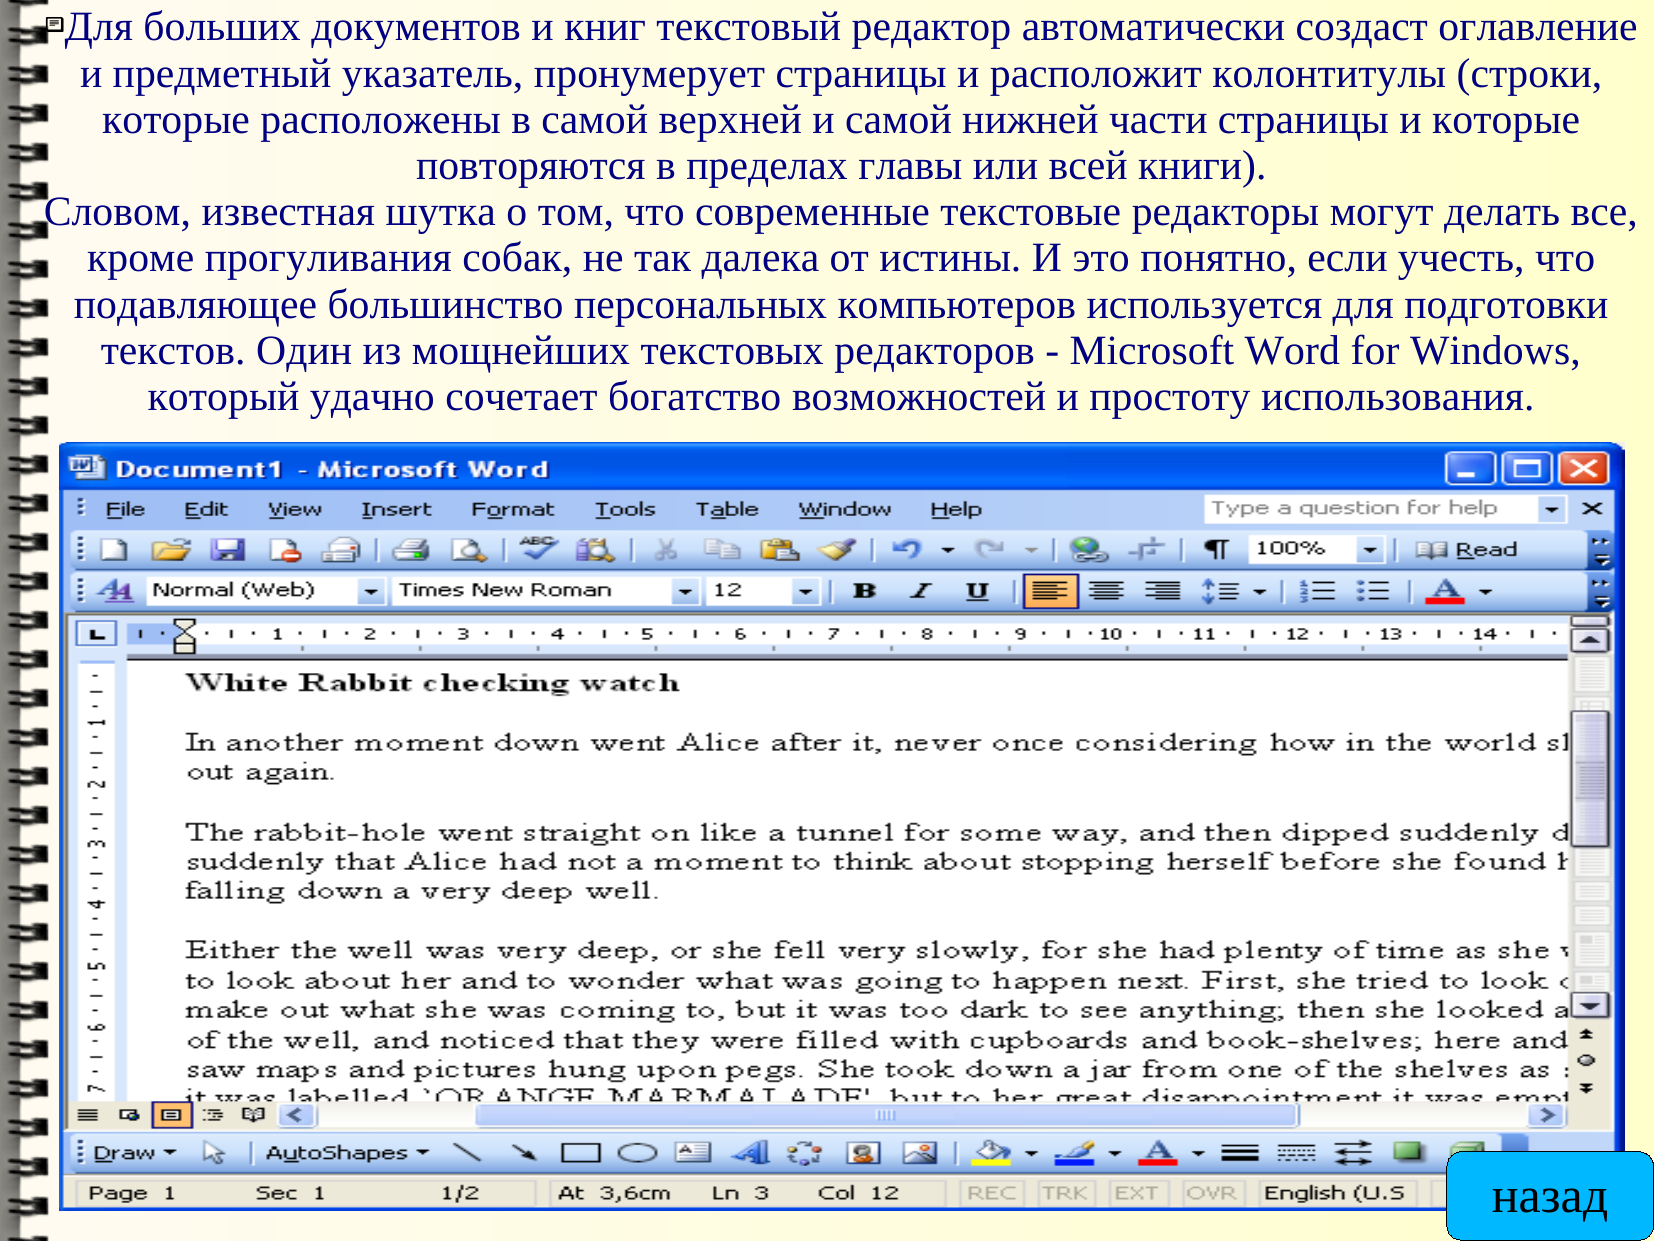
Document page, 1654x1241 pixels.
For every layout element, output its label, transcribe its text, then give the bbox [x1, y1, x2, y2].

picture [0, 0, 1625, 1241]
title Для больших документов и книг текстовый редактор автоматически создаст оглавление и предметный указатель, пронумерует страницы и расположит колонтитулы (строки, которые расположены в самой верхней и самой нижней части страницы и которые повторяются в пределах главы или всей книги). Словом, известная шутка о том, что современные текстовые редакторы могут делать все, кроме прогуливания собак, не так далека от истины. И это понятно, если учесть, что подавляющее большинство персональных компьютеров используется для подготовки текстов. Один из мощнейших текстовых редакторов - Microsoft Word for Windows, который удачно сочетает богатство возможностей и простоту использования. [29, 0, 1654, 424]
text_box назад [1446, 1151, 1654, 1241]
